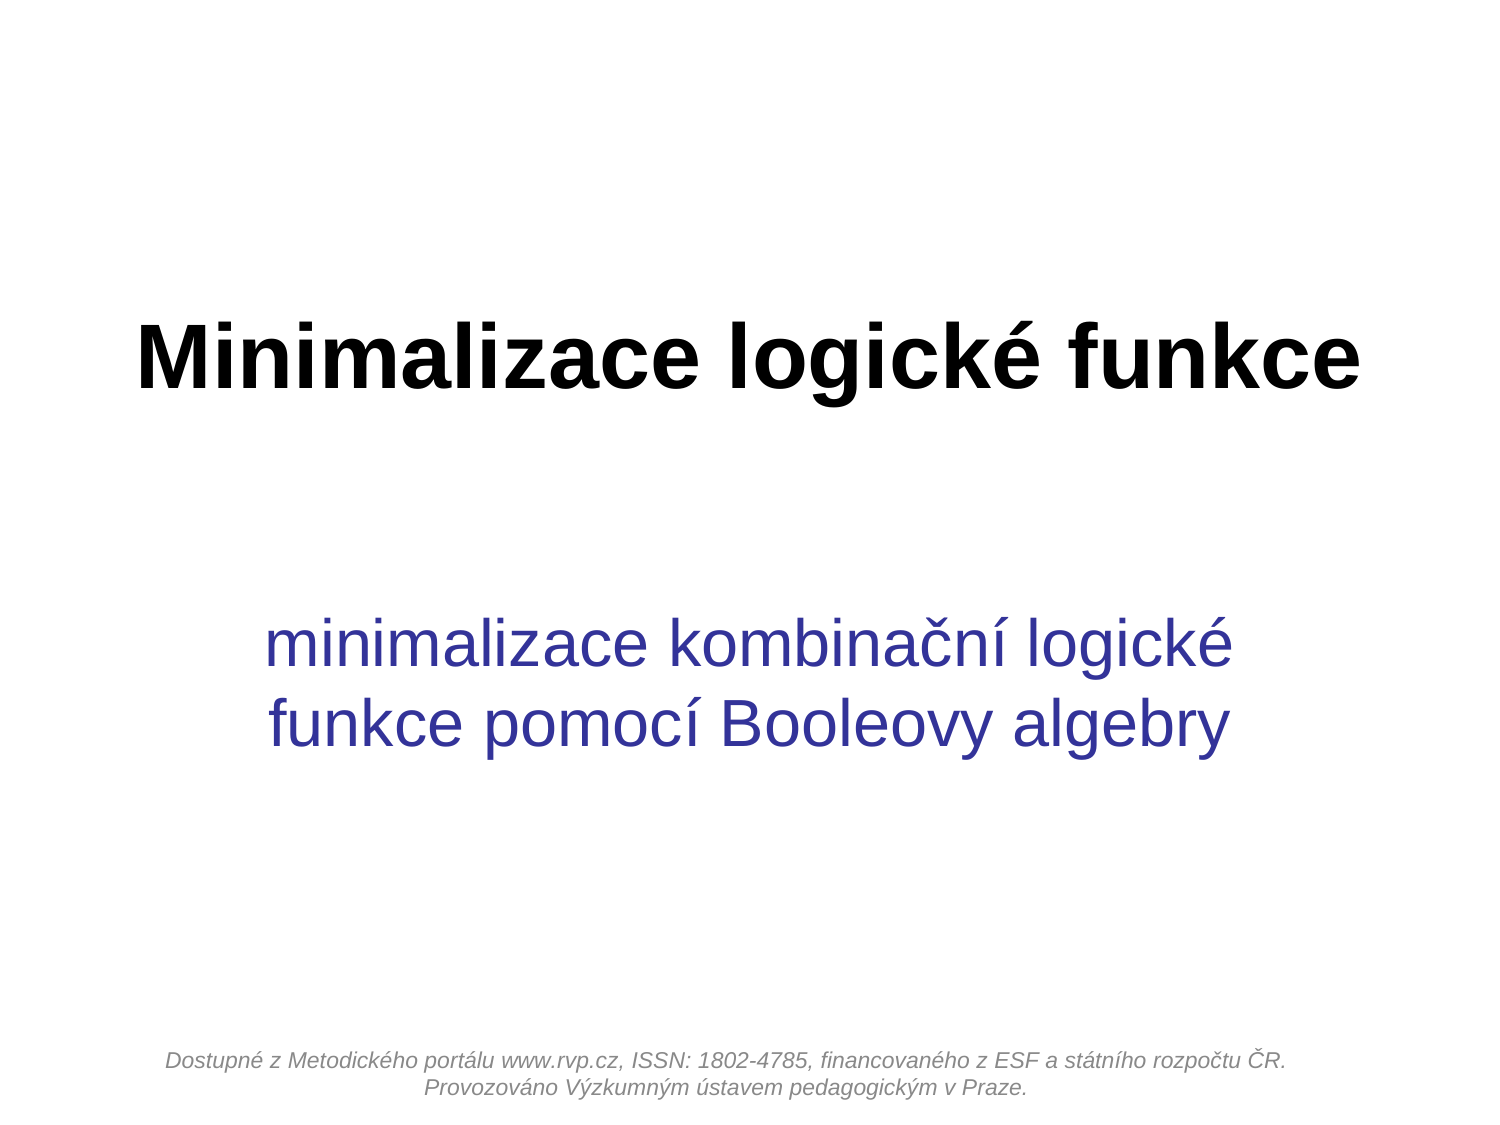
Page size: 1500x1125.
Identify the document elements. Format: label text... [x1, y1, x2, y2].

text_box Minimalizace logické funkce [112, 231, 1388, 473]
text_box minimalizace kombinační logické funkce pomocí Booleovy algebry [225, 591, 1276, 864]
text_box Dostupné z Metodického portálu www.rvp.cz, ISSN: 1802-4785, financovaného z ESF a státního rozpočtu ČR. Provozováno Výzkumným ústavem pedagogickým v Praze. [105, 1042, 1348, 1103]
